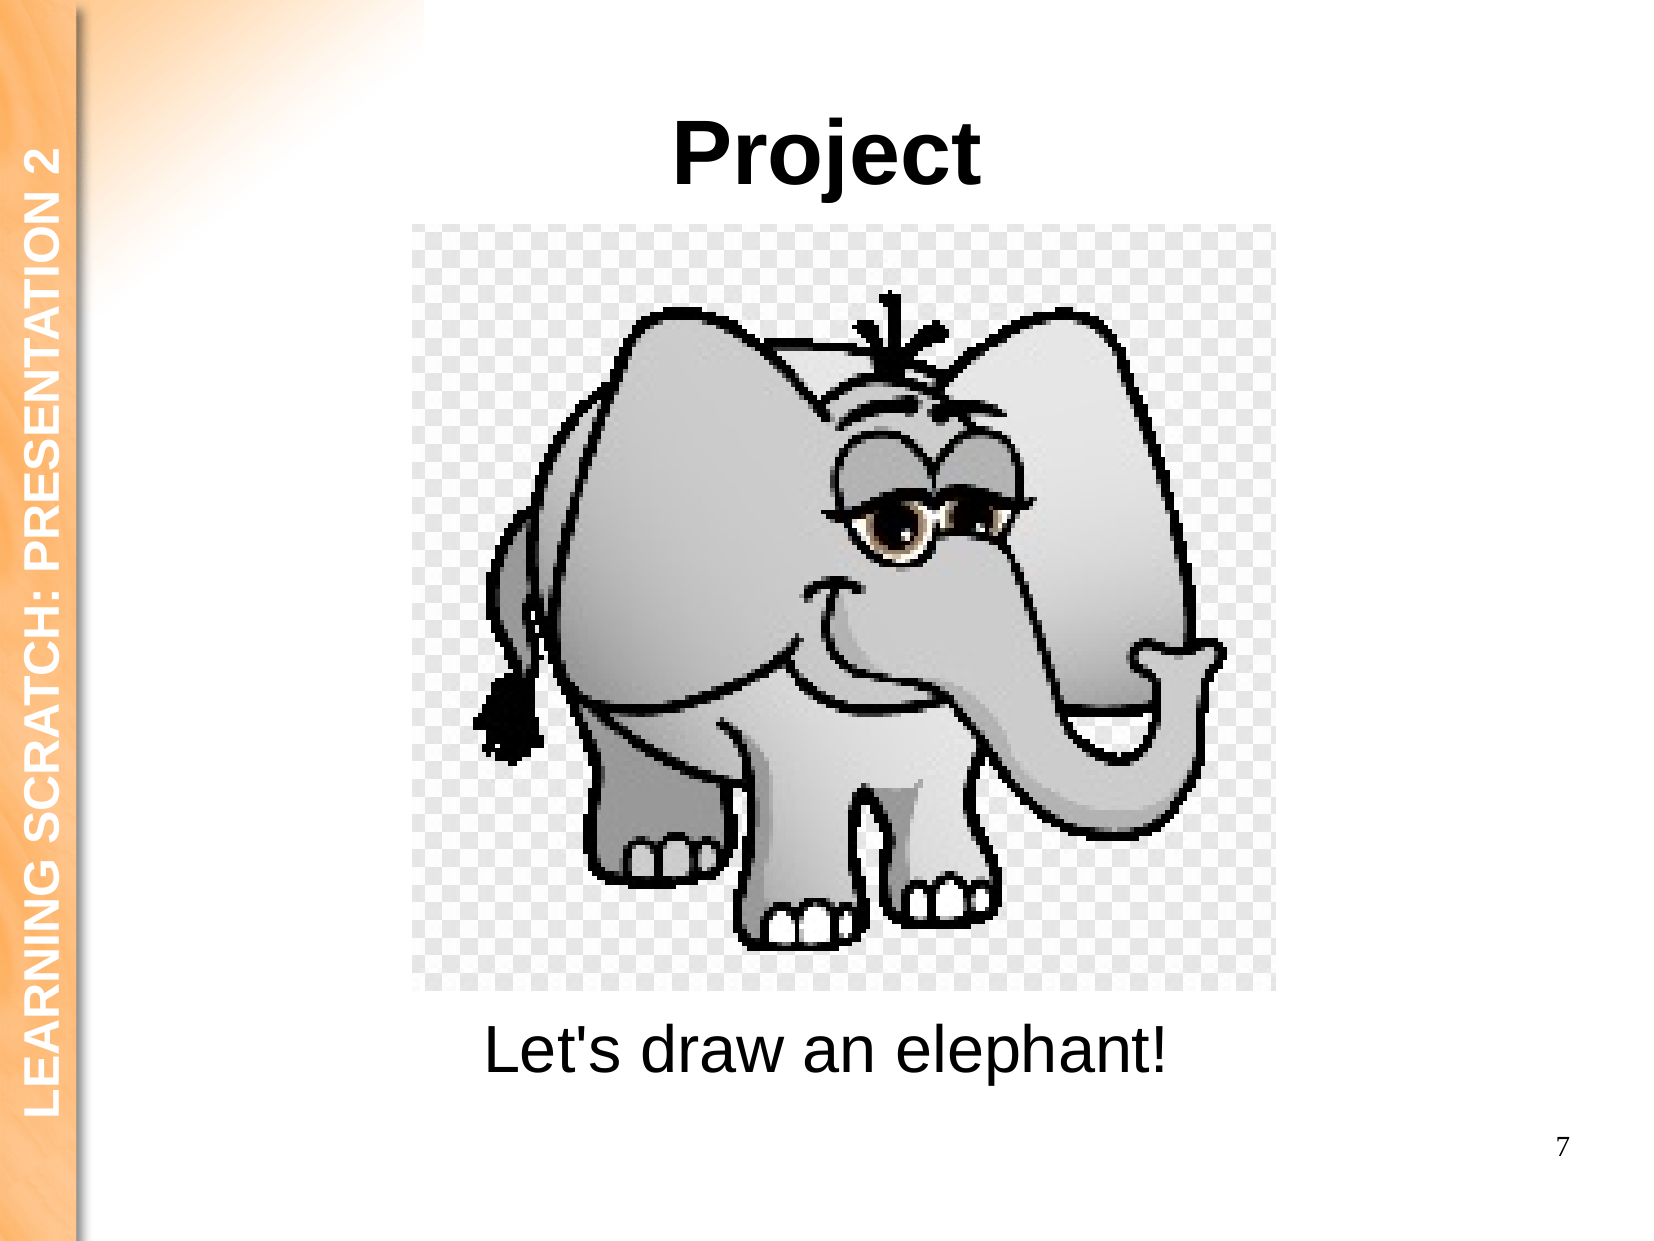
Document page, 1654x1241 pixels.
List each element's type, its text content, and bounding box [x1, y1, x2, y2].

subtitle Let's draw an elephant! [82, 967, 1571, 1132]
picture [0, 0, 1276, 1241]
title Project [82, 49, 1571, 257]
